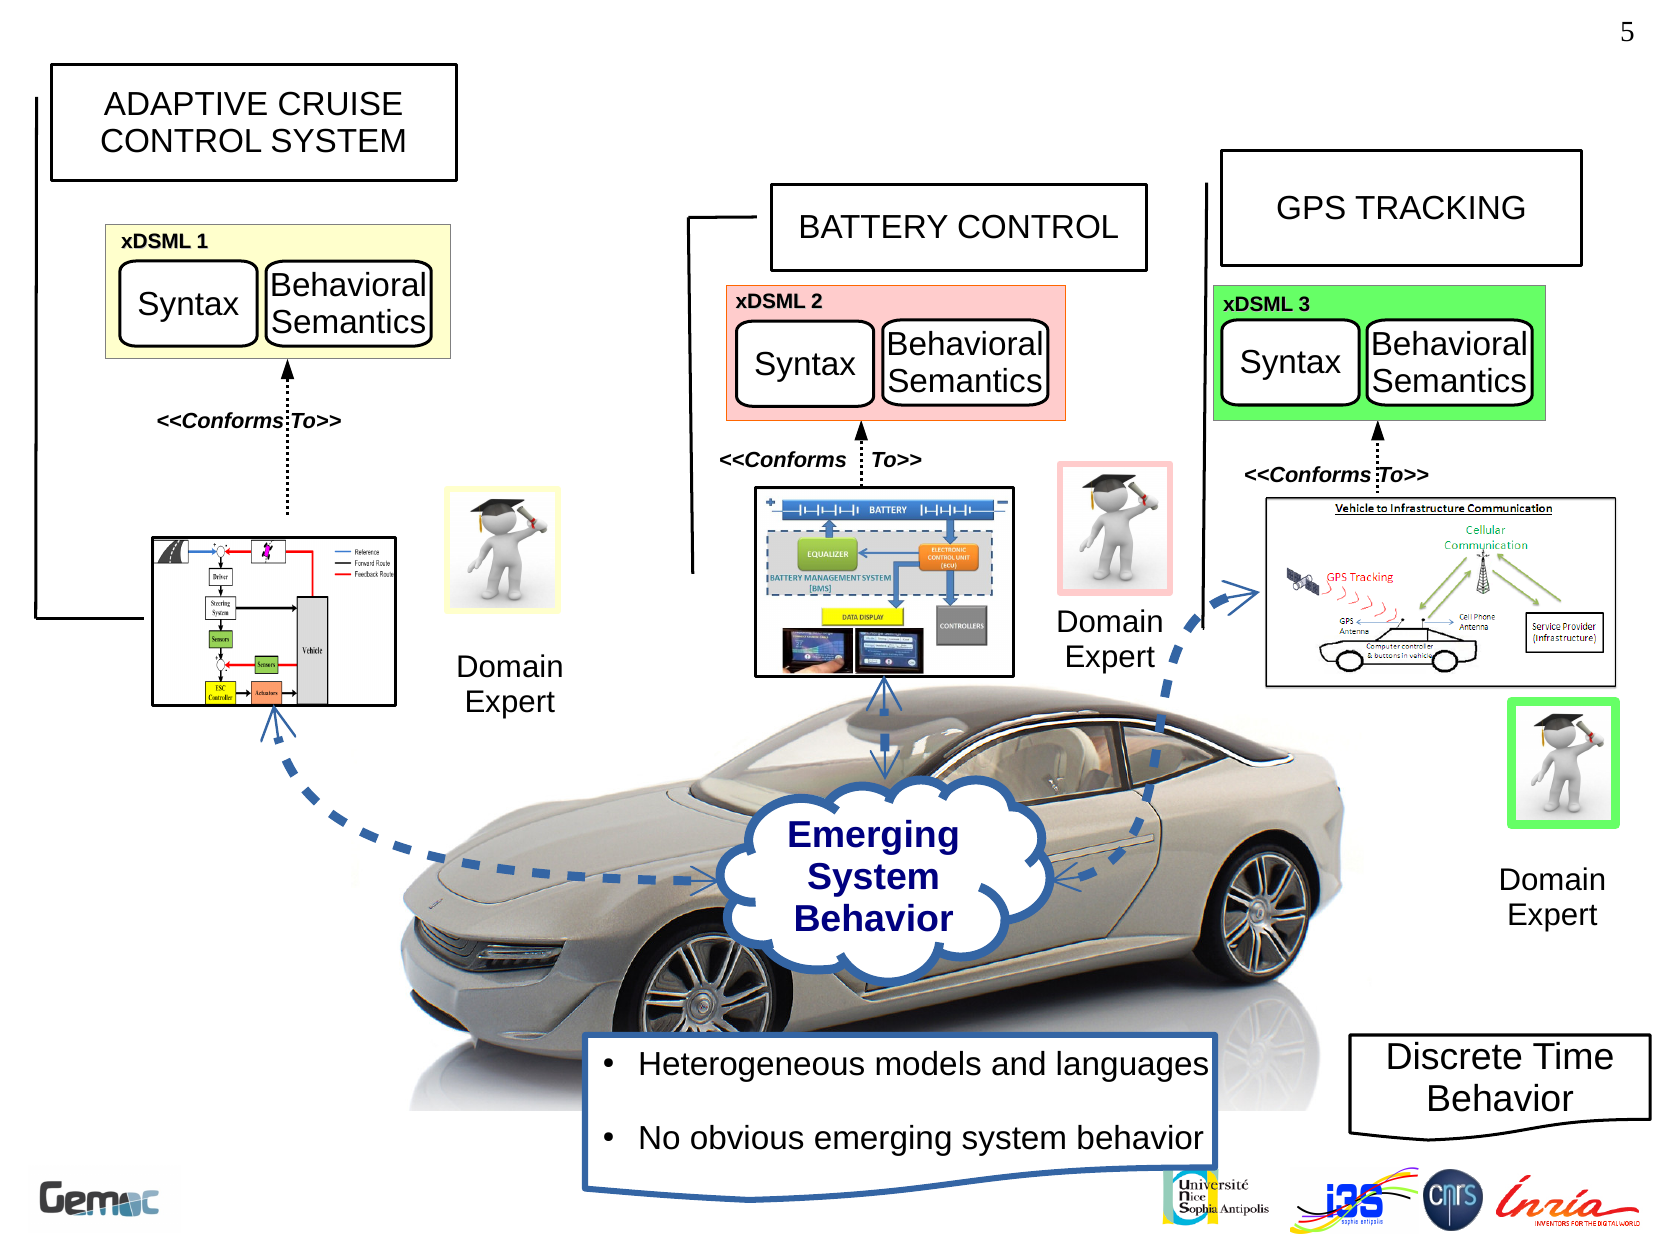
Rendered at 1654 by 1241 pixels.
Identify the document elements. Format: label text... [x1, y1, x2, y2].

text_box Syntax [1221, 319, 1360, 406]
text_box <<Conforms To>> [704, 439, 939, 480]
text_box [726, 285, 1066, 421]
text_box Heterogeneous models and languages No obvious emerging system behavior [585, 1034, 1216, 1200]
text_box Behavioral Semantics [882, 319, 1048, 406]
text_box Behavioral Semantics [266, 261, 432, 347]
text_box Domain Expert [1470, 855, 1636, 941]
picture [1137, 1150, 1647, 1241]
text_box Emerging System Behavior [720, 779, 1051, 983]
text_box [105, 224, 451, 359]
picture [1515, 706, 1612, 821]
text_box <<Conforms To>> [141, 401, 359, 445]
text_box xDSML 1 [90, 222, 239, 262]
text_box <<Conforms To>> [1229, 455, 1451, 535]
text_box Behavioral Semantics [1367, 319, 1533, 406]
text_box xDSML 3 [1193, 285, 1329, 324]
text_box Syntax [119, 260, 258, 347]
text_box xDSML 2 [714, 282, 844, 322]
text_box ADAPTIVE CRUISE CONTROL SYSTEM [51, 64, 456, 180]
text_box GPS TRACKING [1221, 150, 1582, 266]
text_box [1213, 285, 1546, 421]
picture [1062, 466, 1167, 590]
picture [153, 539, 394, 705]
text_box Domain Expert [1020, 596, 1201, 683]
text_box Syntax [736, 321, 874, 407]
text_box BATTERY CONTROL [771, 184, 1147, 270]
picture [351, 493, 1621, 1111]
picture [450, 492, 556, 609]
picture [756, 489, 1012, 676]
text_box Discrete Time Behavior [1350, 1035, 1651, 1141]
text_box Domain Expert [420, 642, 601, 728]
